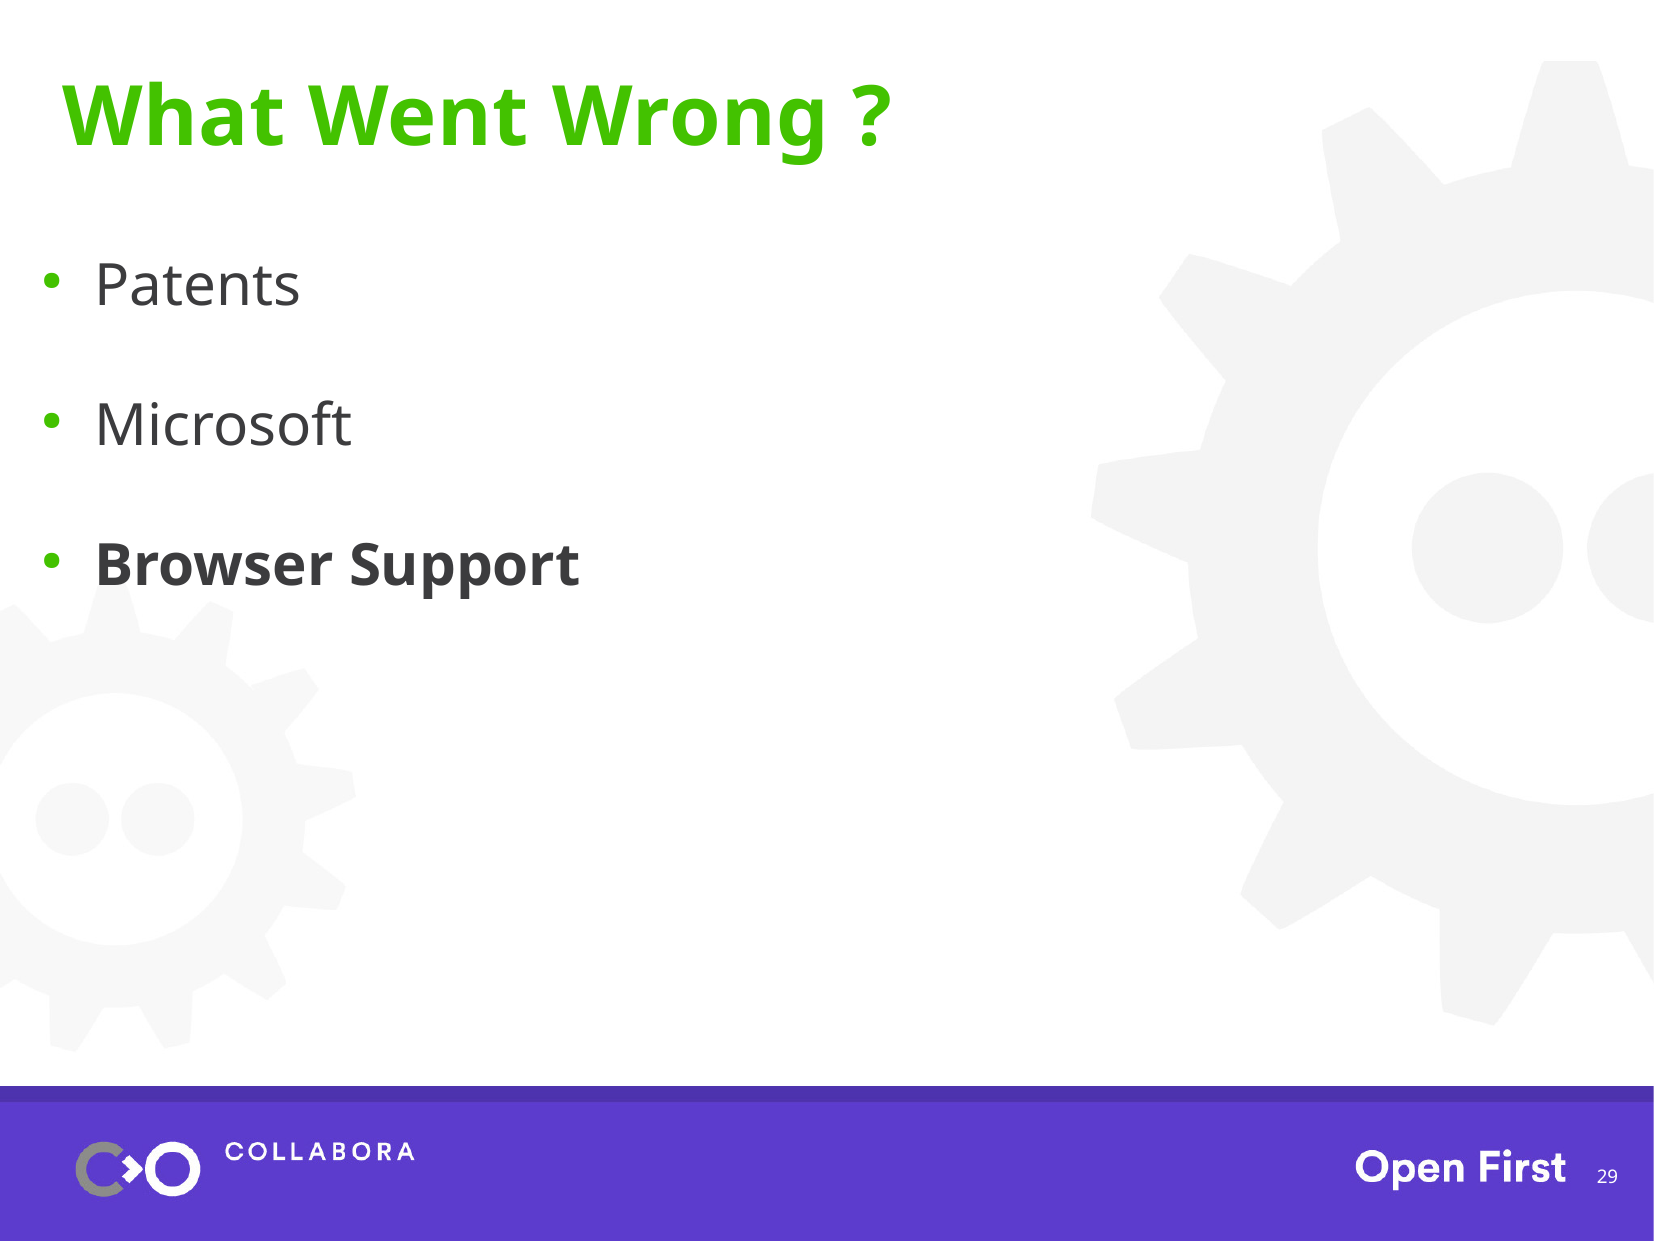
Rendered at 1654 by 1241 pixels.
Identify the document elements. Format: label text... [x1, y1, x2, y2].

list Patents Microsoft Browser Support [23, 177, 1595, 1016]
picture [0, 0, 1654, 1241]
title What Went Wrong ? [62, 62, 1638, 138]
